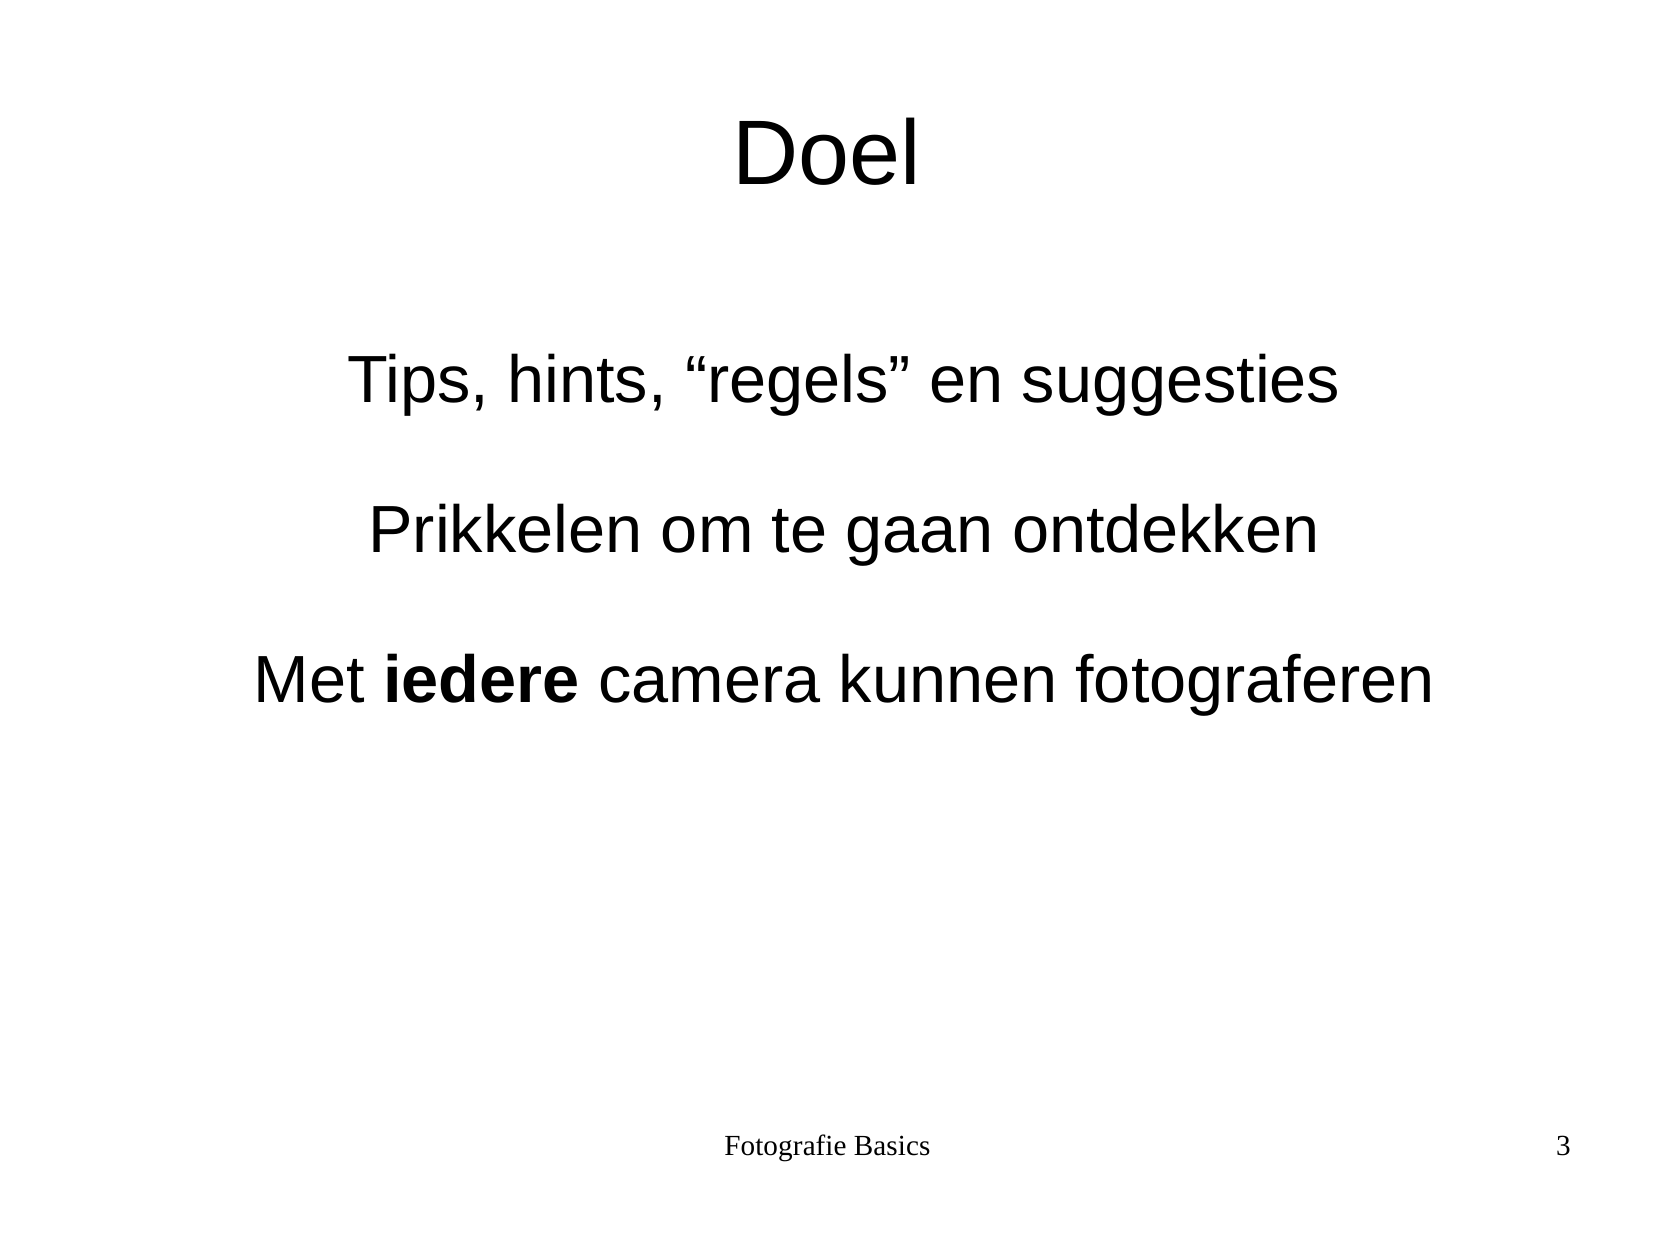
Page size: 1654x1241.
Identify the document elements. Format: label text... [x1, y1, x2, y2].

subtitle Tips, hints, “regels” en suggesties Prikkelen om te gaan ontdekken Met iedere camera kunnen fotograferen [82, 49, 1571, 1010]
